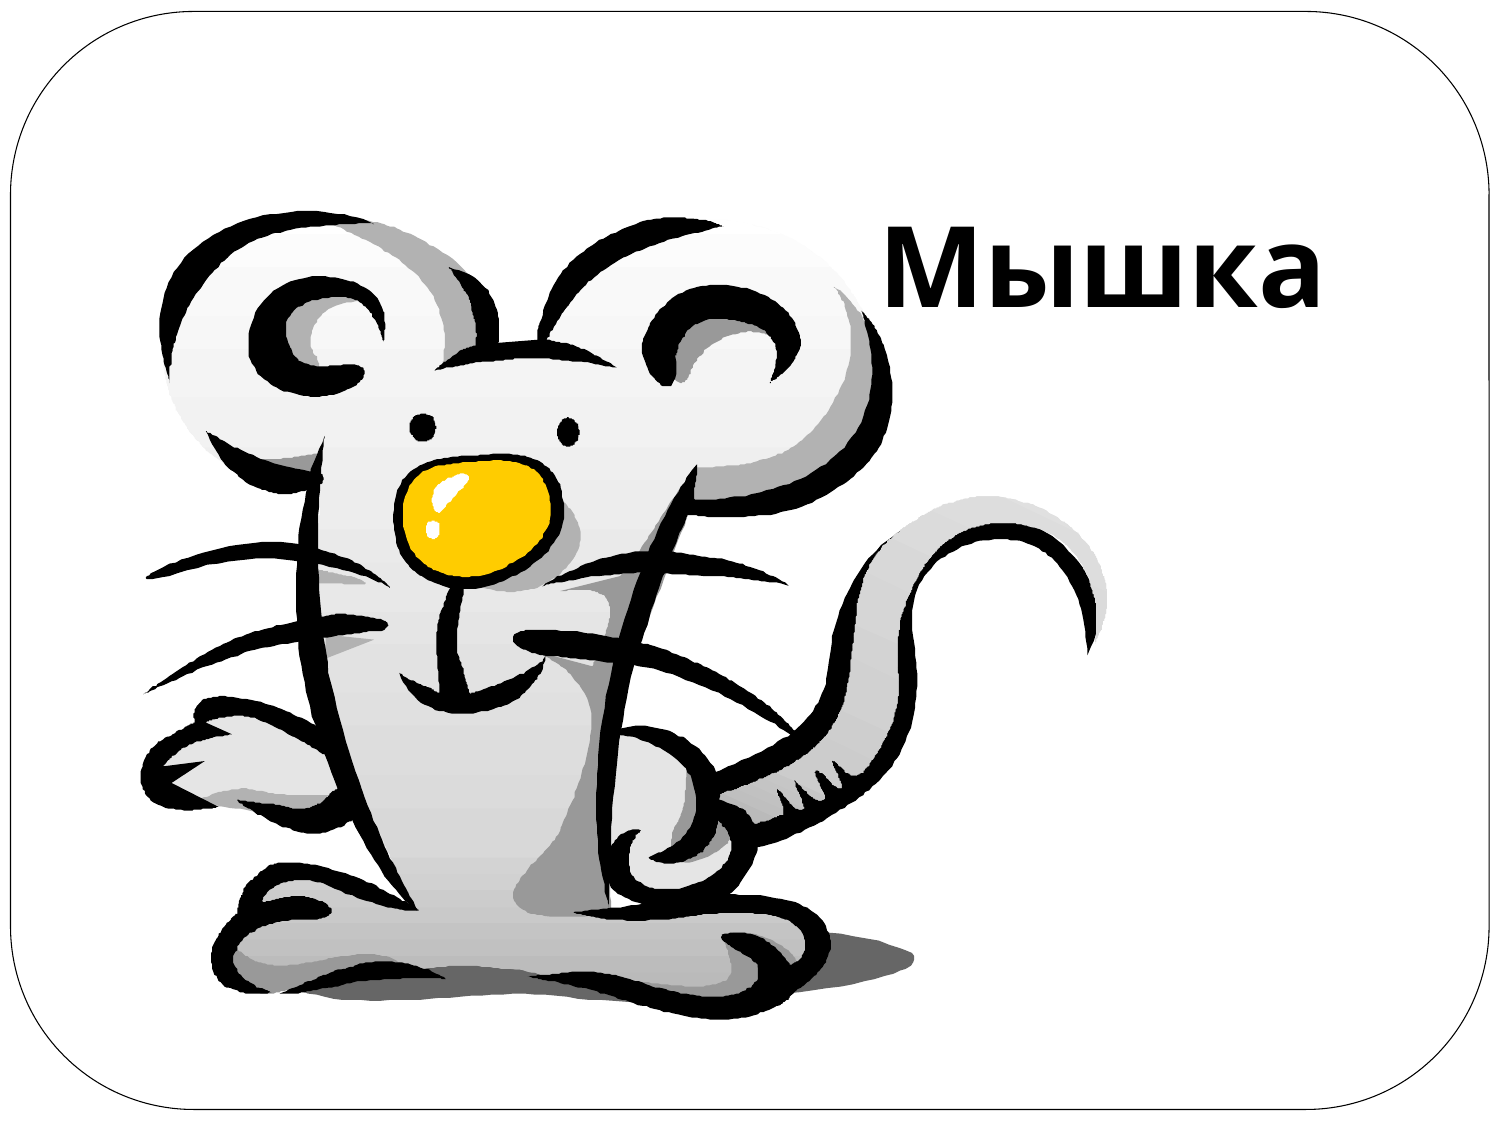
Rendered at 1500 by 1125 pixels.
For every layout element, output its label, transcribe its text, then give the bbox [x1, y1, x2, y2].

picture [140, 210, 1107, 1020]
text_box Мышка [863, 187, 1372, 338]
